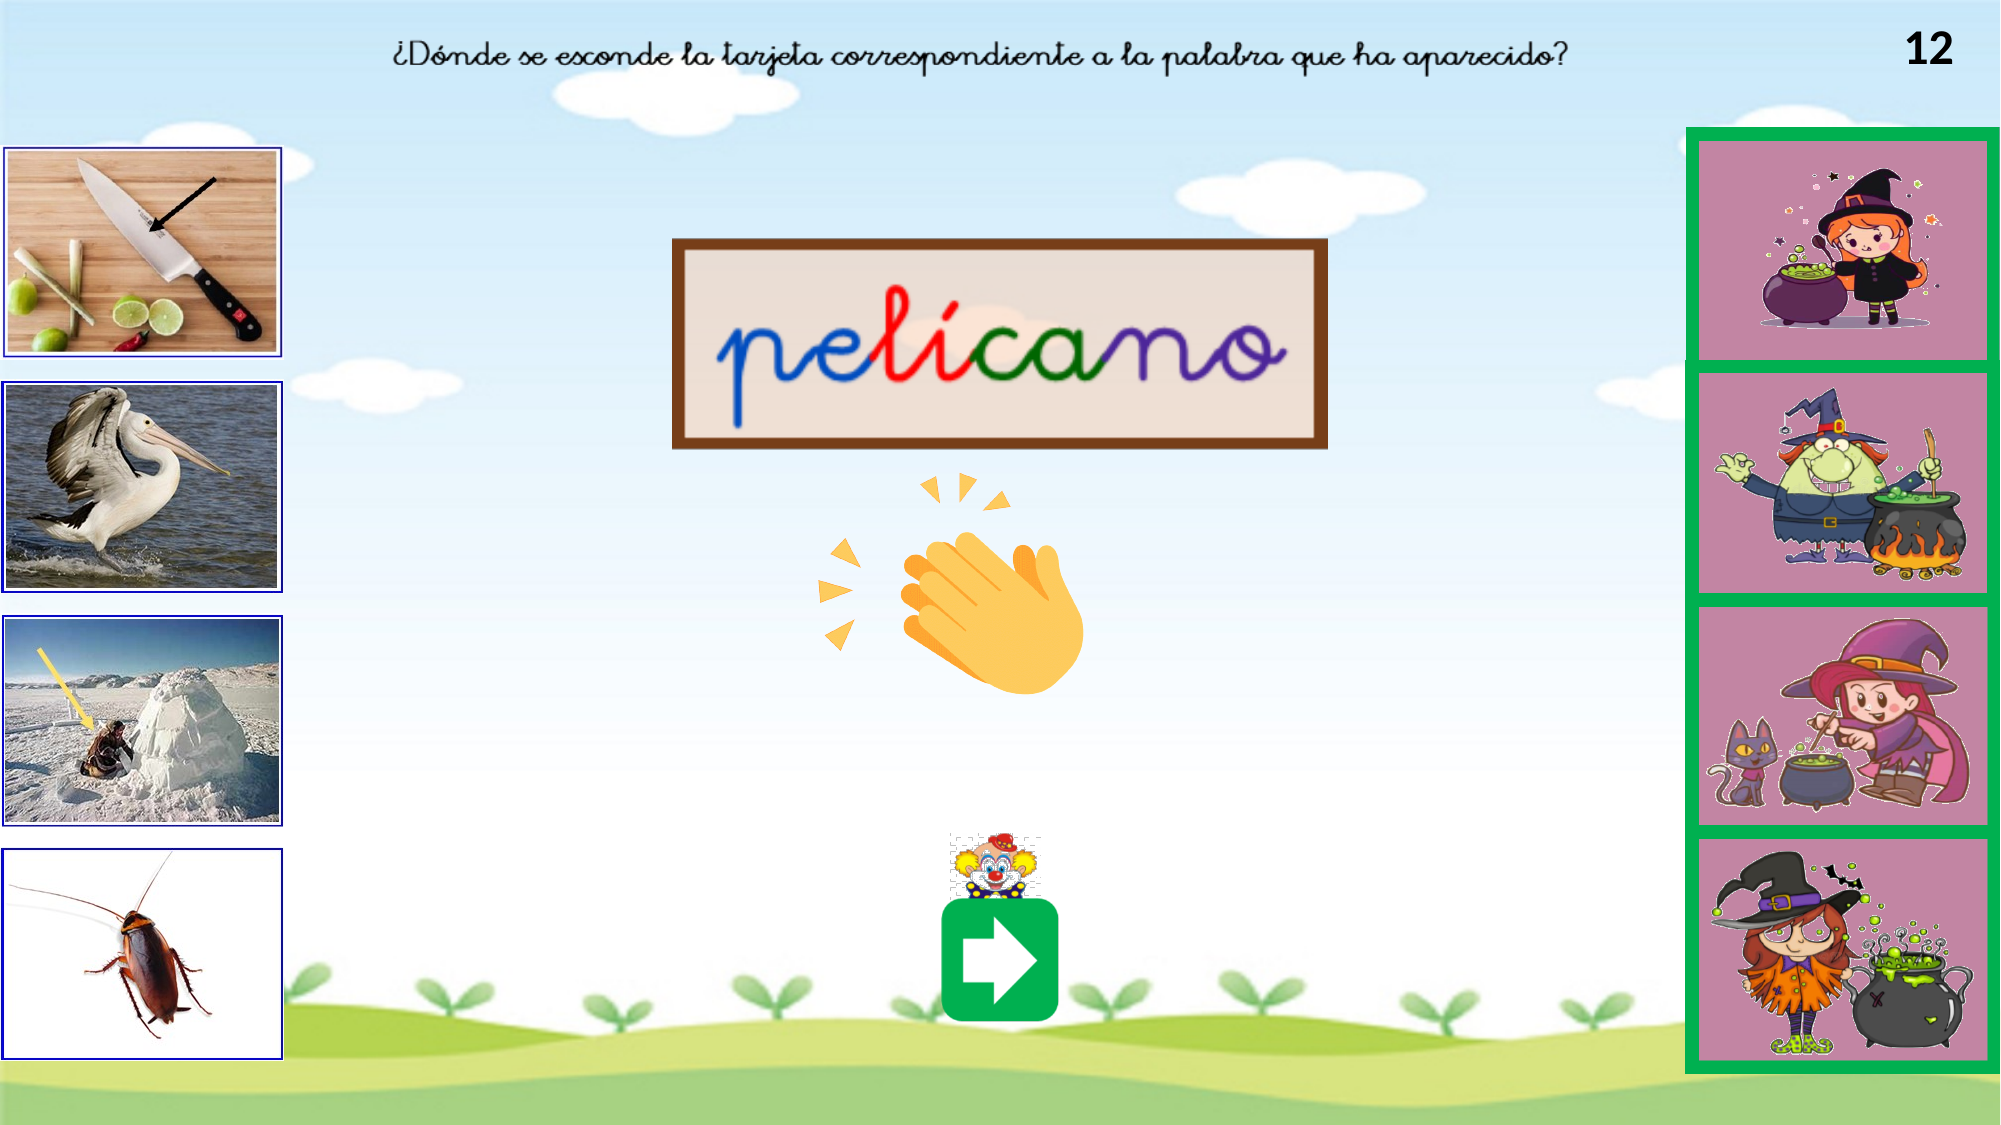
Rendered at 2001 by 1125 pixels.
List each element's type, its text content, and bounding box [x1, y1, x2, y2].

picture [0, 0, 2001, 1125]
text_box 12 [1888, 6, 1975, 82]
